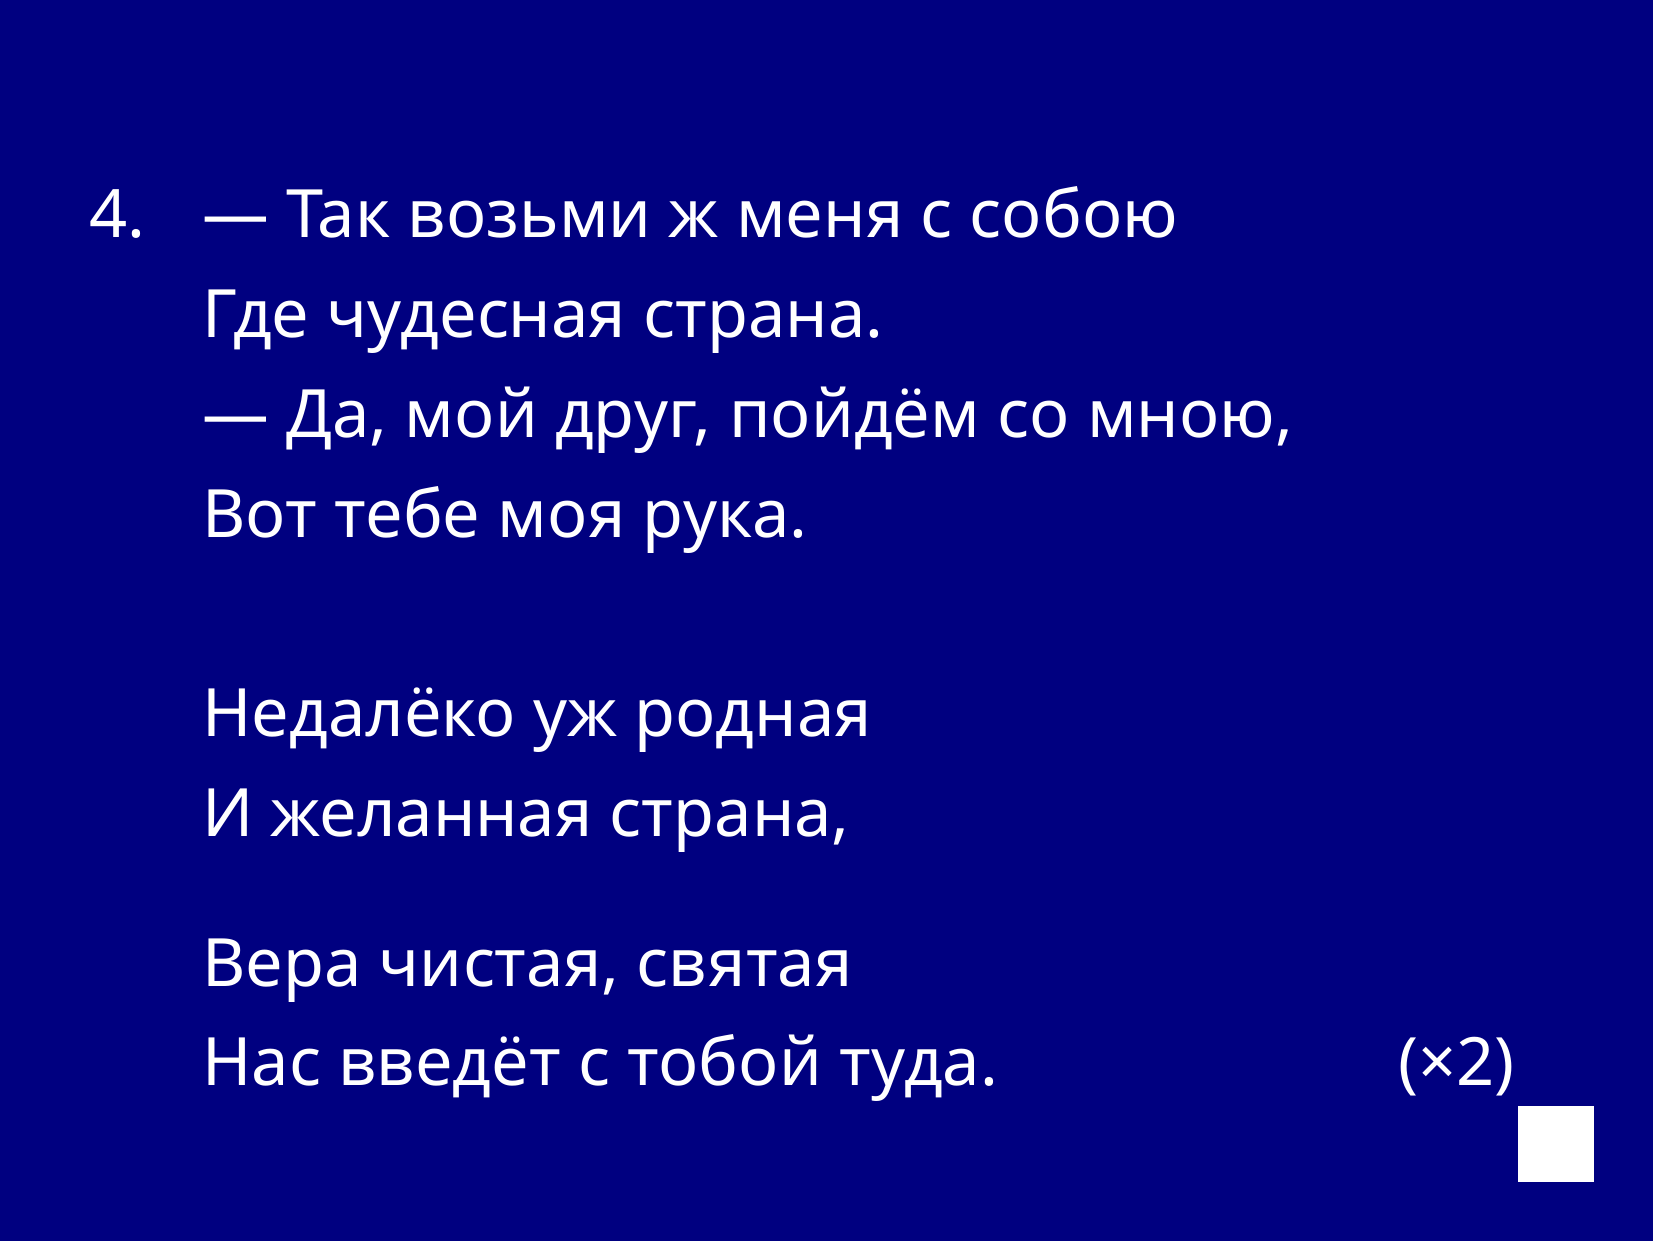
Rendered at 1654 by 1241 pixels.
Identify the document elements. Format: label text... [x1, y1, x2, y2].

text_box [1518, 1106, 1594, 1182]
text_box 4. — Так возьми ж меня с собою Где чудесная страна. — Да, мой друг, пойдём со мною, Вот тебе моя рука. Недалёко уж родная И желанная страна, Вера чистая, святая Нас введёт с тобой туда. (×2) [75, 150, 1576, 1163]
